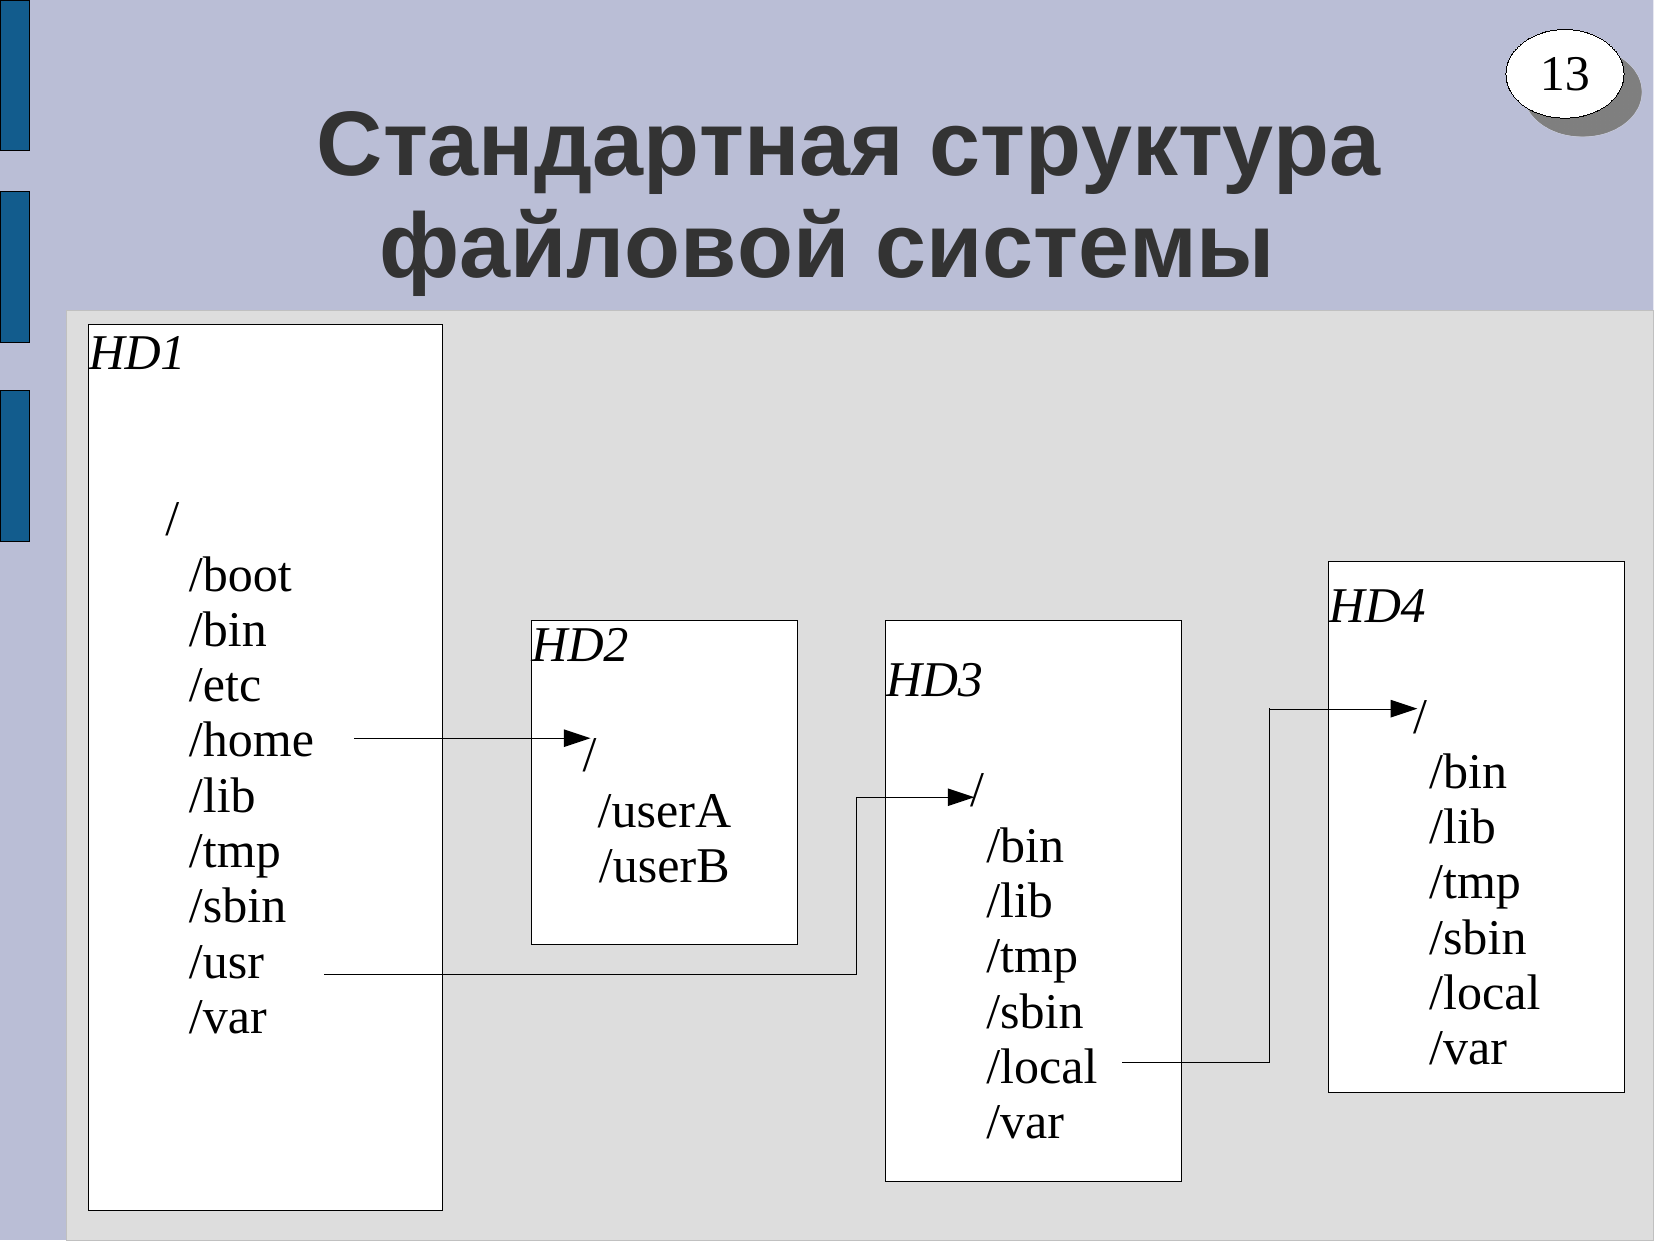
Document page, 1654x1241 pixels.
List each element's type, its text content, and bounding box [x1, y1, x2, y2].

text_box HD1 / /boot /bin /etc /home /lib /tmp /sbin /usr /var [88, 324, 443, 1211]
text_box 13 [1505, 29, 1625, 119]
text_box HD4 / /bin /lib /tmp /sbin /local /var [1328, 561, 1625, 1093]
title Cтандартная структура файловой системы [121, 91, 1534, 299]
text_box HD3 / /bin /lib /tmp /sbin /local /var [885, 620, 1182, 1182]
text_box HD2 / /userA /userB [531, 620, 798, 945]
